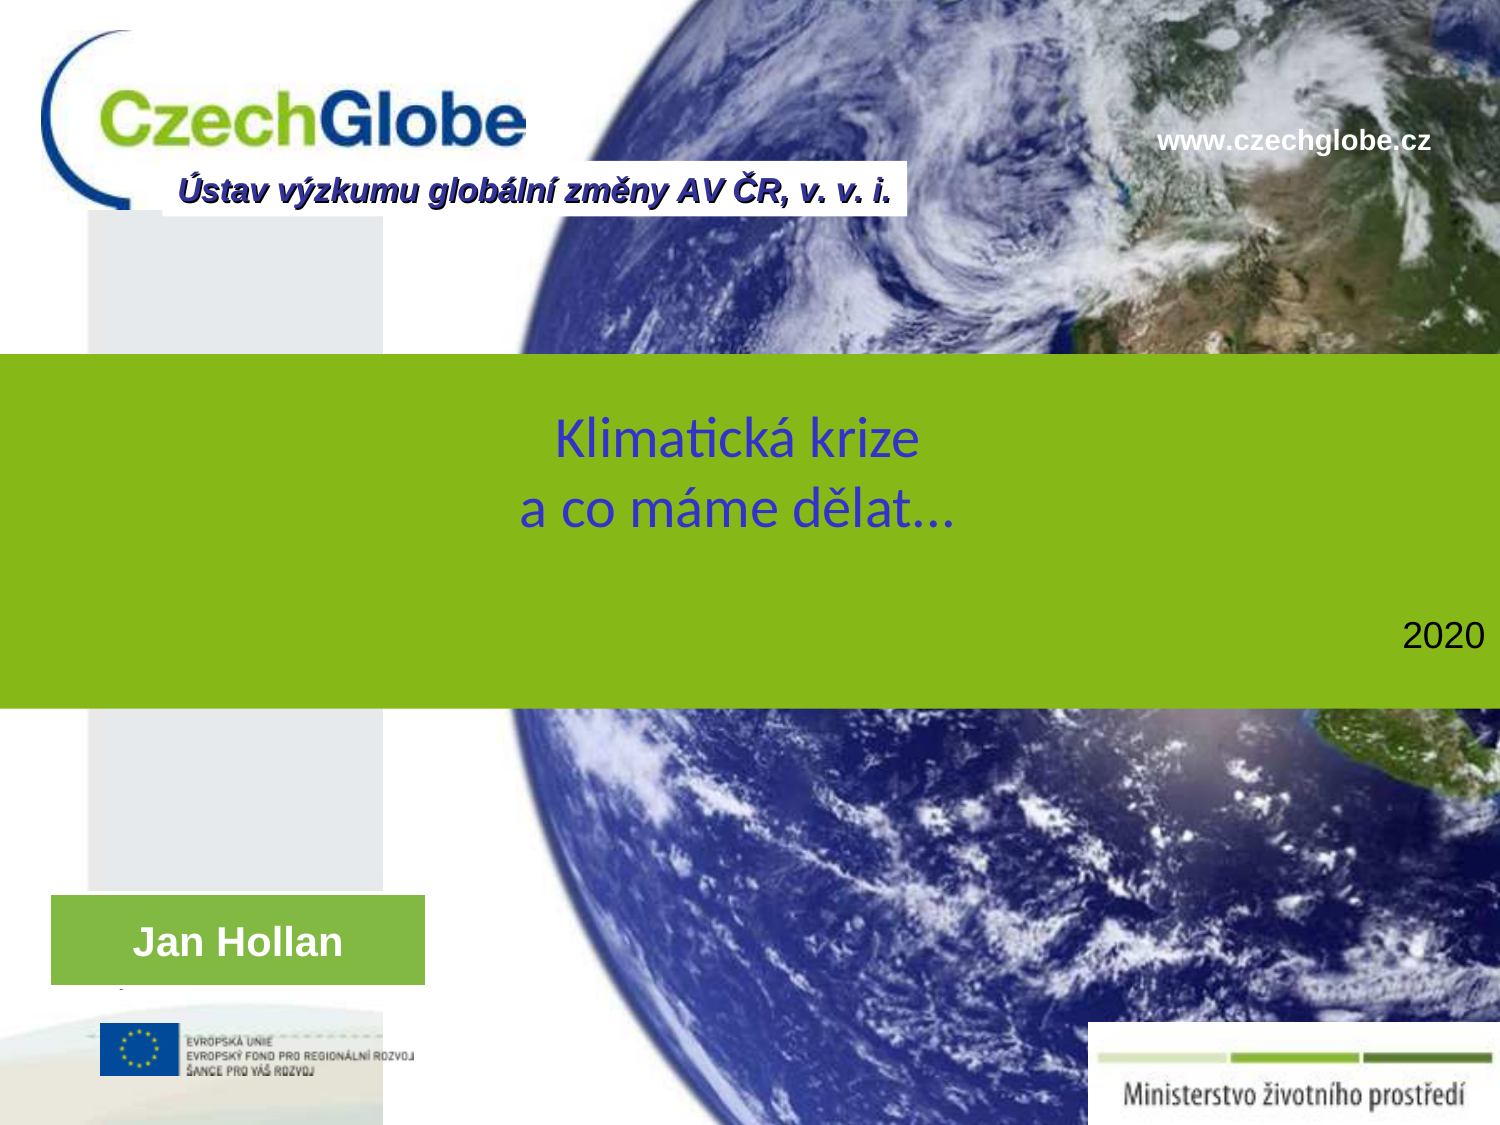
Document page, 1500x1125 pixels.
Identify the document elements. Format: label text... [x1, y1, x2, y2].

text_box Jan Hollan [49, 892, 428, 988]
picture [0, 709, 1500, 1125]
text_box 2020 [287, 603, 1500, 709]
title Klimatická krize a co máme dělat... [59, 348, 1418, 590]
text_box [0, 354, 1500, 709]
picture [0, 0, 1500, 354]
text_box www.czechglobe.cz [971, 113, 1447, 192]
text_box Ústav výzkumu globální změny AV ČR, v. v. i. [162, 160, 908, 217]
